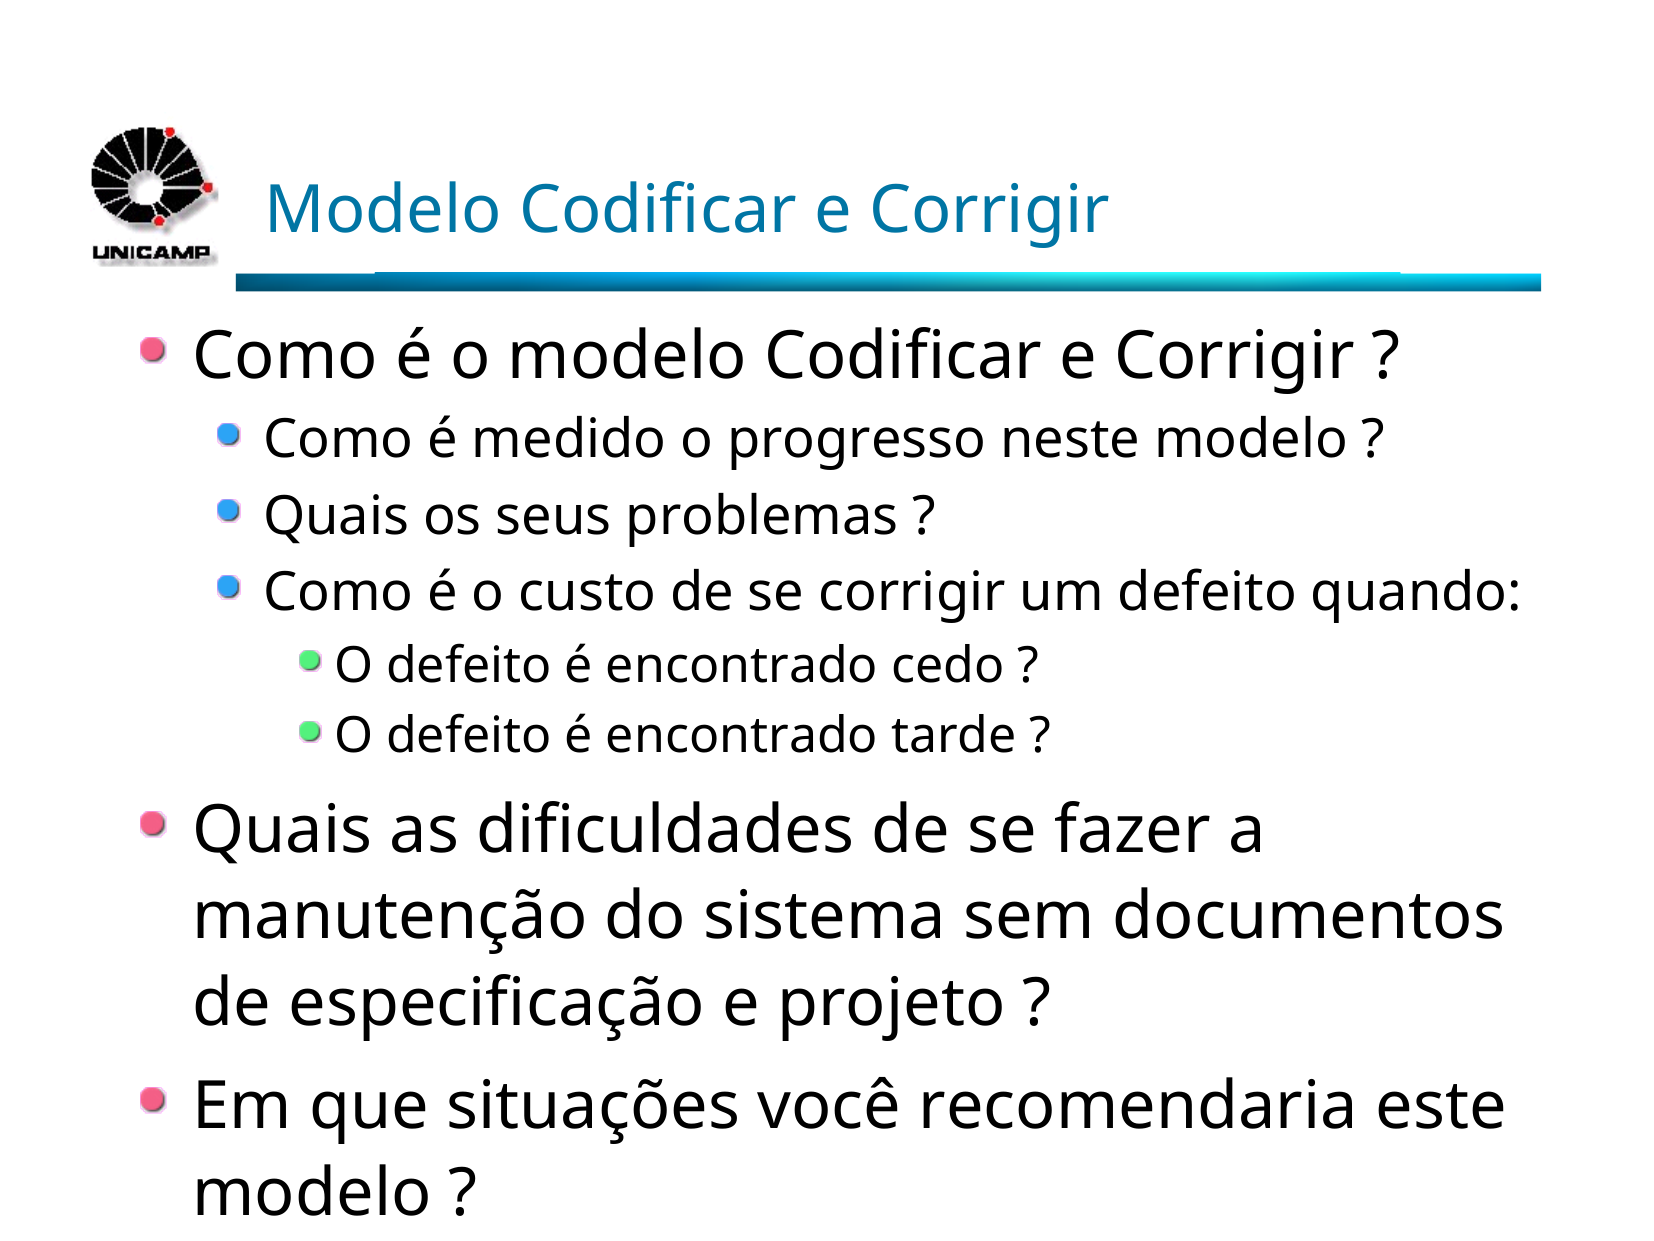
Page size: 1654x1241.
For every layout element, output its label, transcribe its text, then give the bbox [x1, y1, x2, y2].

picture [125, 272, 1654, 295]
title Modelo Codificar e Corrigir [264, 57, 1534, 250]
list Como é o modelo Codificar e Corrigir ? Como é medido o progresso neste modelo ? Quais os seus problemas ? Como é o custo de se corrigir um defeito quando: O defeito é encontrado cedo ? O defeito é encontrado tarde ? Quais as dificuldades de se fazer a manutenção do sistema sem documentos de especificação e projeto ? Em que situações você recomendaria este modelo ? [121, 309, 1534, 1167]
